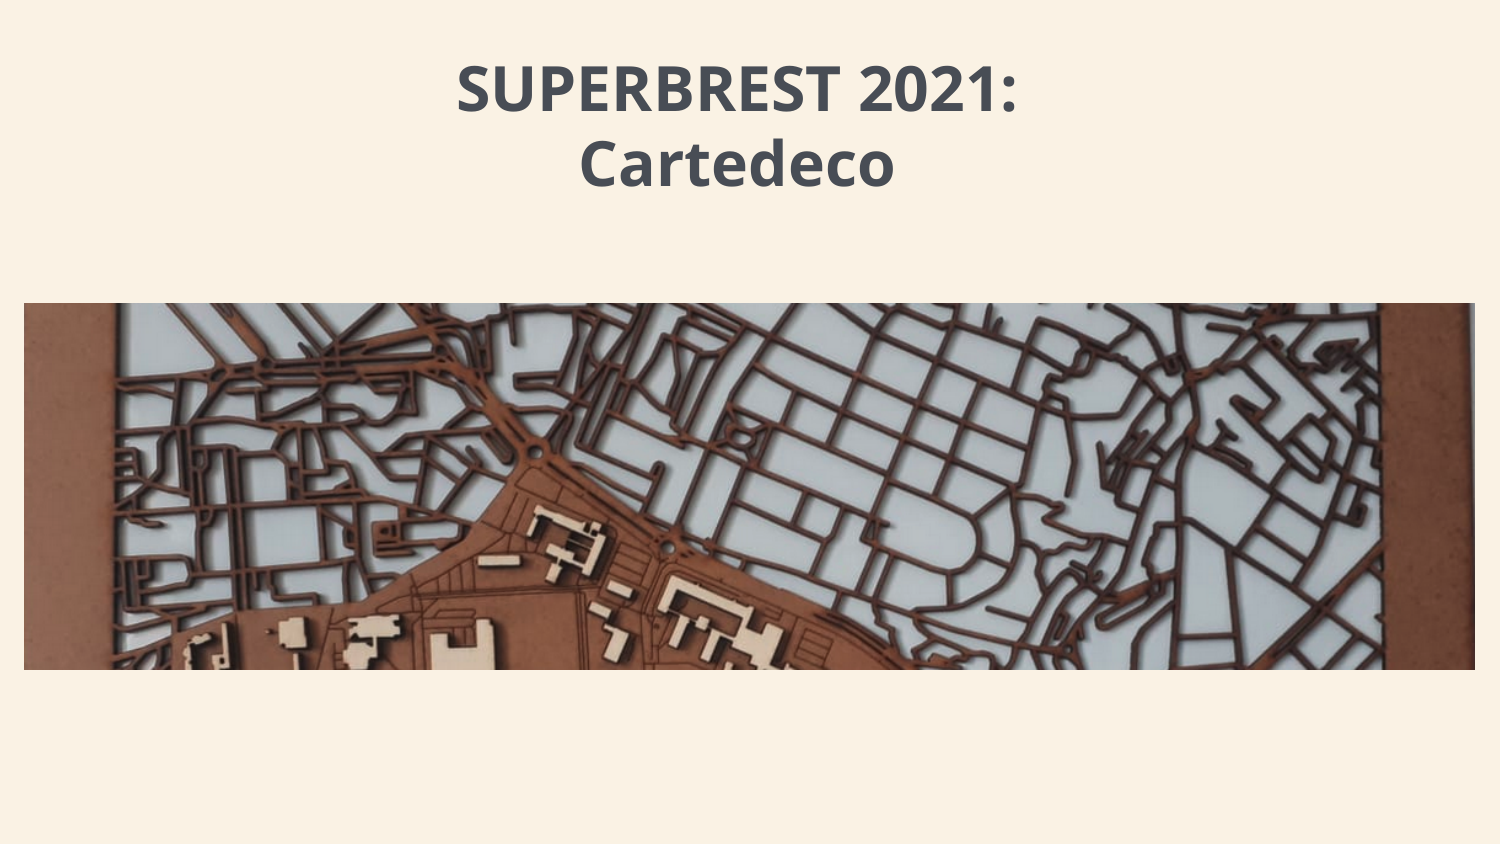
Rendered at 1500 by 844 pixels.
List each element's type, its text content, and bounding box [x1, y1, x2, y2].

picture [24, 303, 1475, 670]
text_box SUPERBREST 2021: Cartedeco [313, 33, 1162, 214]
